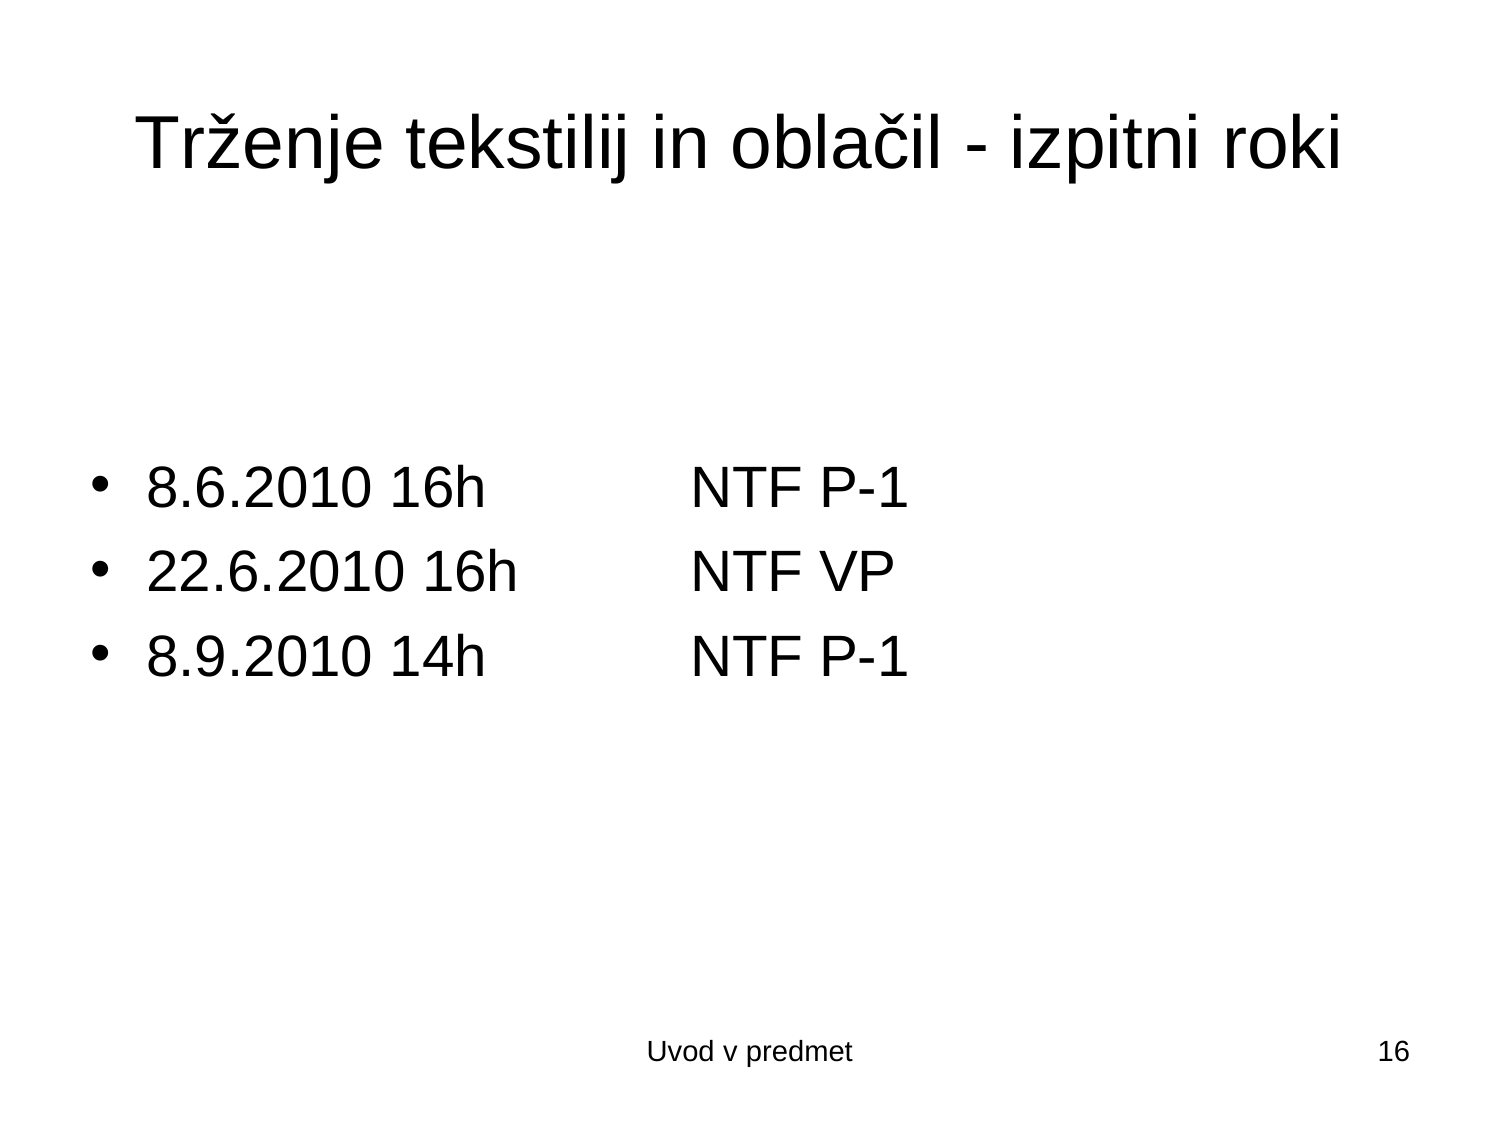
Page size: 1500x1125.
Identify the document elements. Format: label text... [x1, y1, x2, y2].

title Trženje tekstilij in oblačil - izpitni roki [75, 45, 1426, 233]
list 8.6.2010 16h NTF P-1 22.6.2010 16h NTF VP 8.9.2010 14h NTF P-1 [75, 262, 1426, 1006]
text_box Uvod v predmet [512, 1024, 988, 1103]
text_box <number> [1074, 1024, 1426, 1103]
